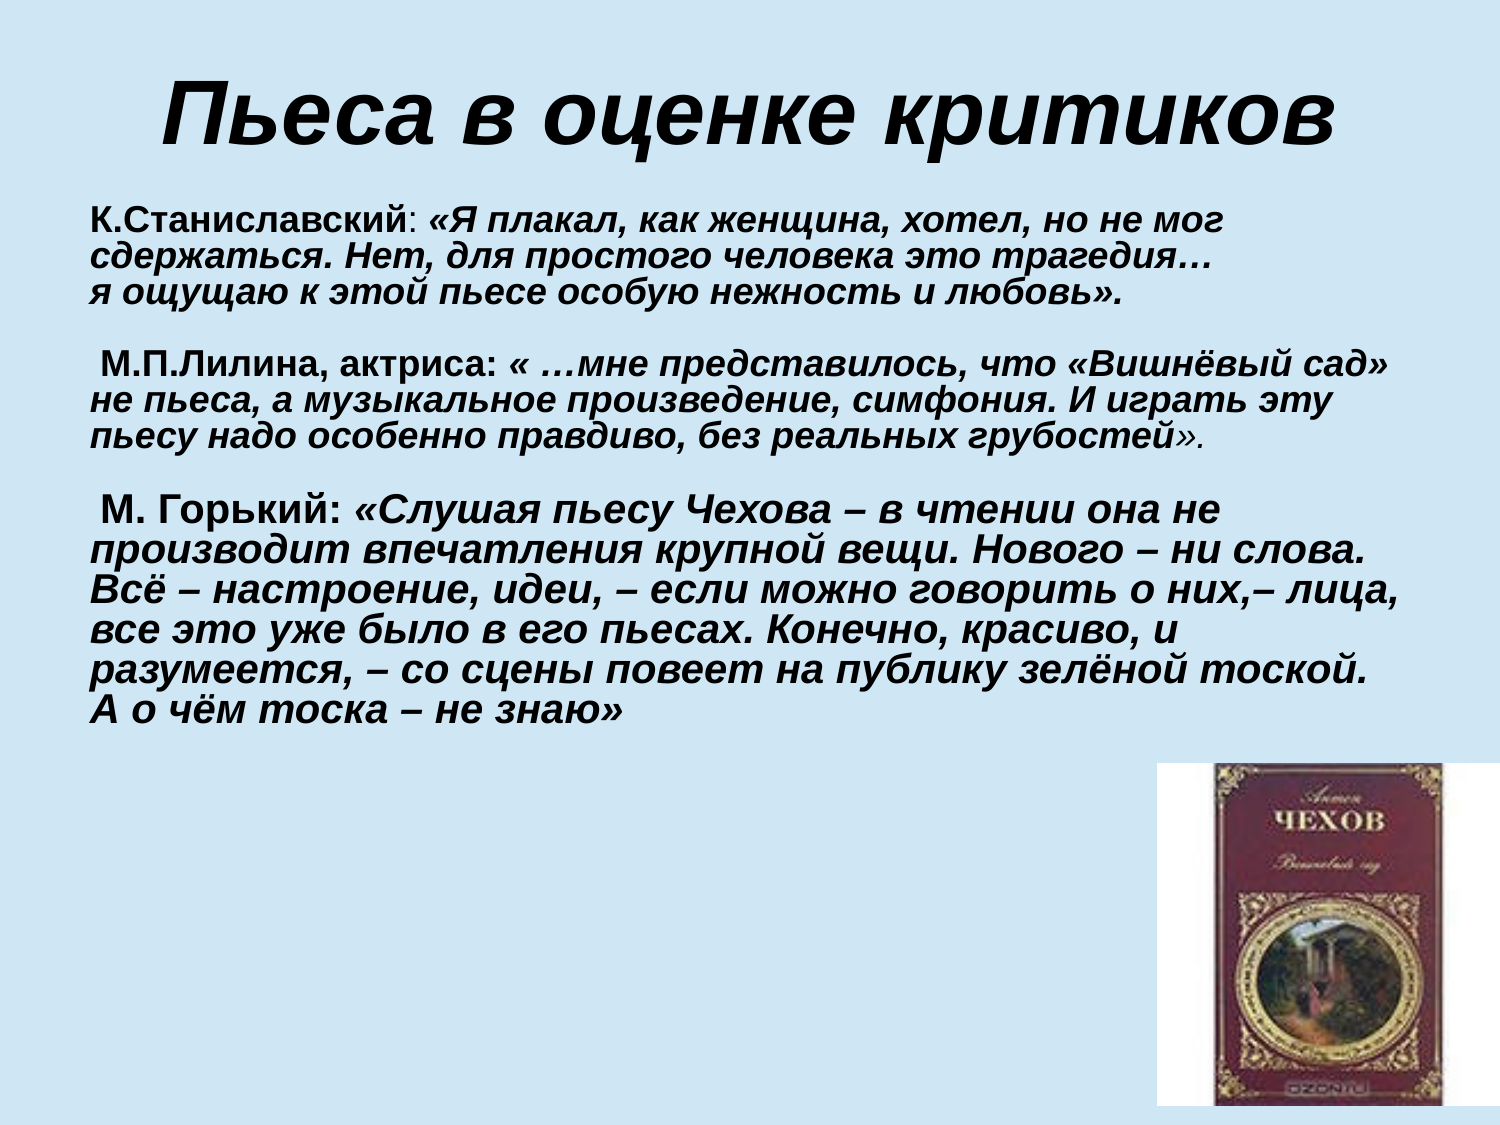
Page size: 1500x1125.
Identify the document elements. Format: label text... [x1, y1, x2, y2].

list К.Станиславский: «Я плакал, как женщина, хотел, но не мог сдержаться. Нет, для простого человека это трагедия… я ощущаю к этой пьесе особую нежность и любовь». М.П.Лилина, актриса: « …мне представилось, что «Вишнёвый сад» не пьеса, а музыкальное произведение, симфония. И играть эту пьесу надо особенно правдиво, без реальных грубостей». М. Горький: «Слушая пьесу Чехова – в чтении она не производит впечатления крупной вещи. Нового – ни слова. Всё – настроение, идеи, – если можно говорить о них,– лица, все это уже было в его пьесах. Конечно, красиво, и разумеется, – со сцены повеет на публику зелёной тоской. А о чём тоска – не знаю» [75, 196, 1425, 1005]
title Пьеса в оценке критиков [75, 45, 1425, 173]
picture [1157, 763, 1500, 1106]
